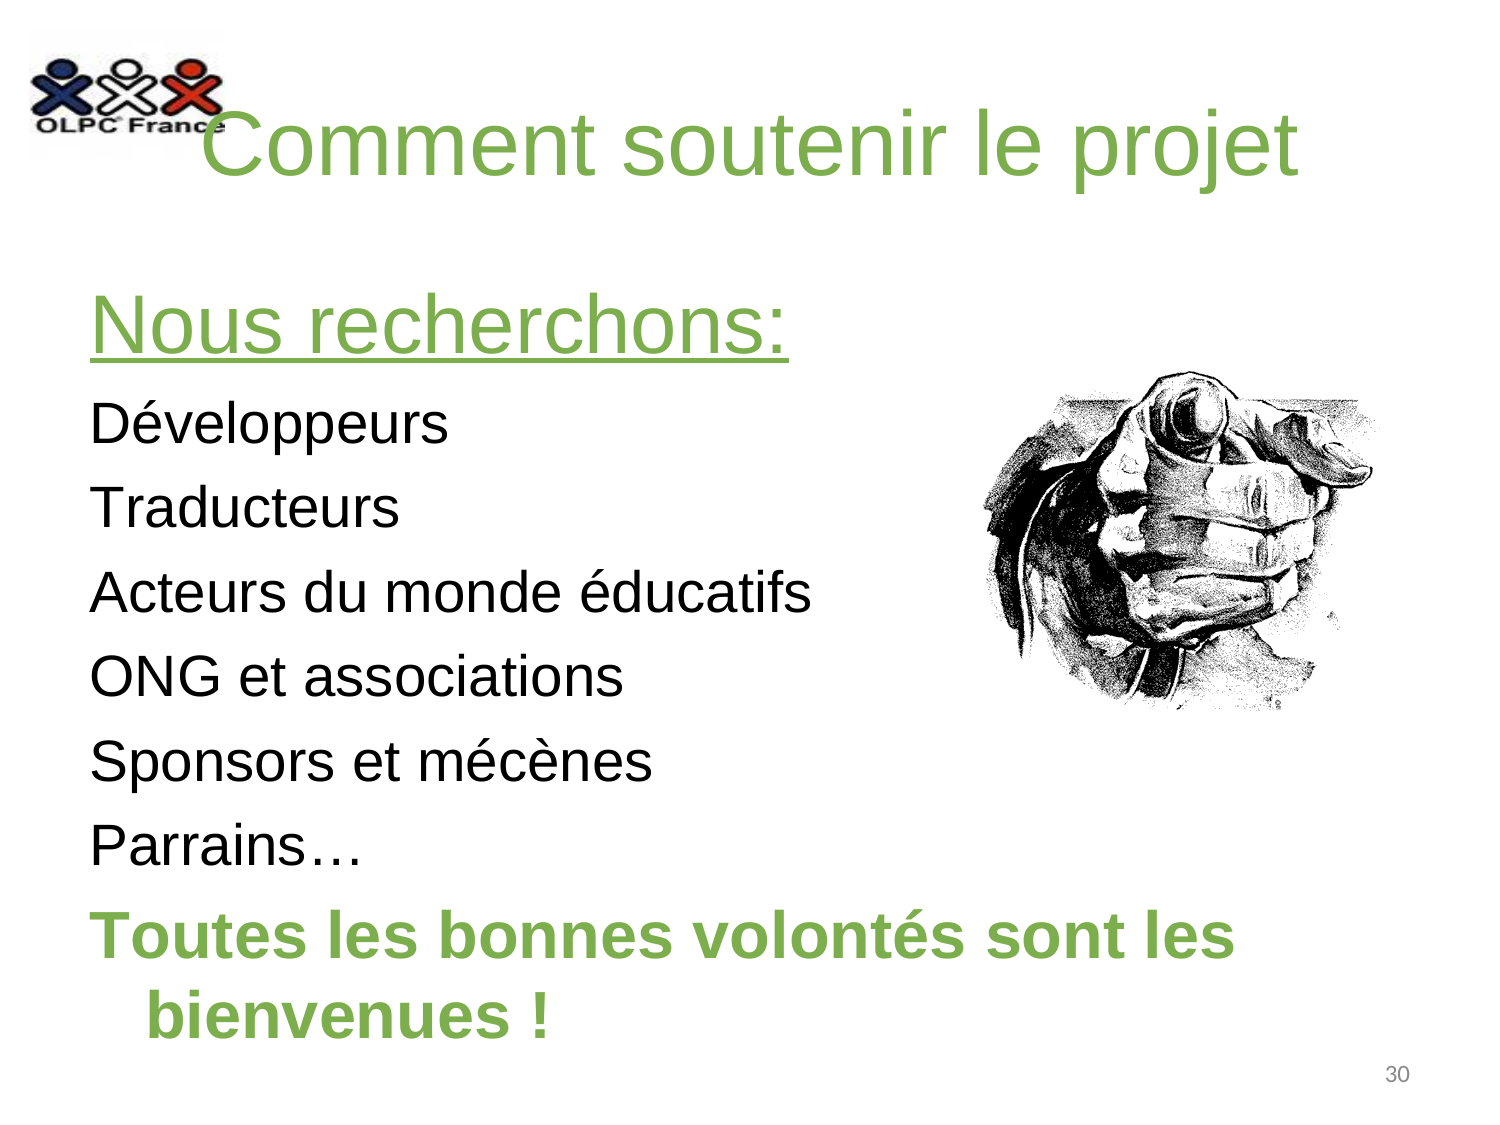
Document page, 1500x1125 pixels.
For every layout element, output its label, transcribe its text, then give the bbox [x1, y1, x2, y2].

text_box <numéro> [1074, 1042, 1426, 1103]
picture [29, 30, 225, 161]
picture [960, 363, 1391, 730]
text_box Comment soutenir le projet [75, 45, 1426, 233]
text_box Nous recherchons: Développeurs Traducteurs Acteurs du monde éducatifs ONG et associations Sponsors et mécènes Parrains… Toutes les bonnes volontés sont les bienvenues ! [74, 262, 1459, 1046]
